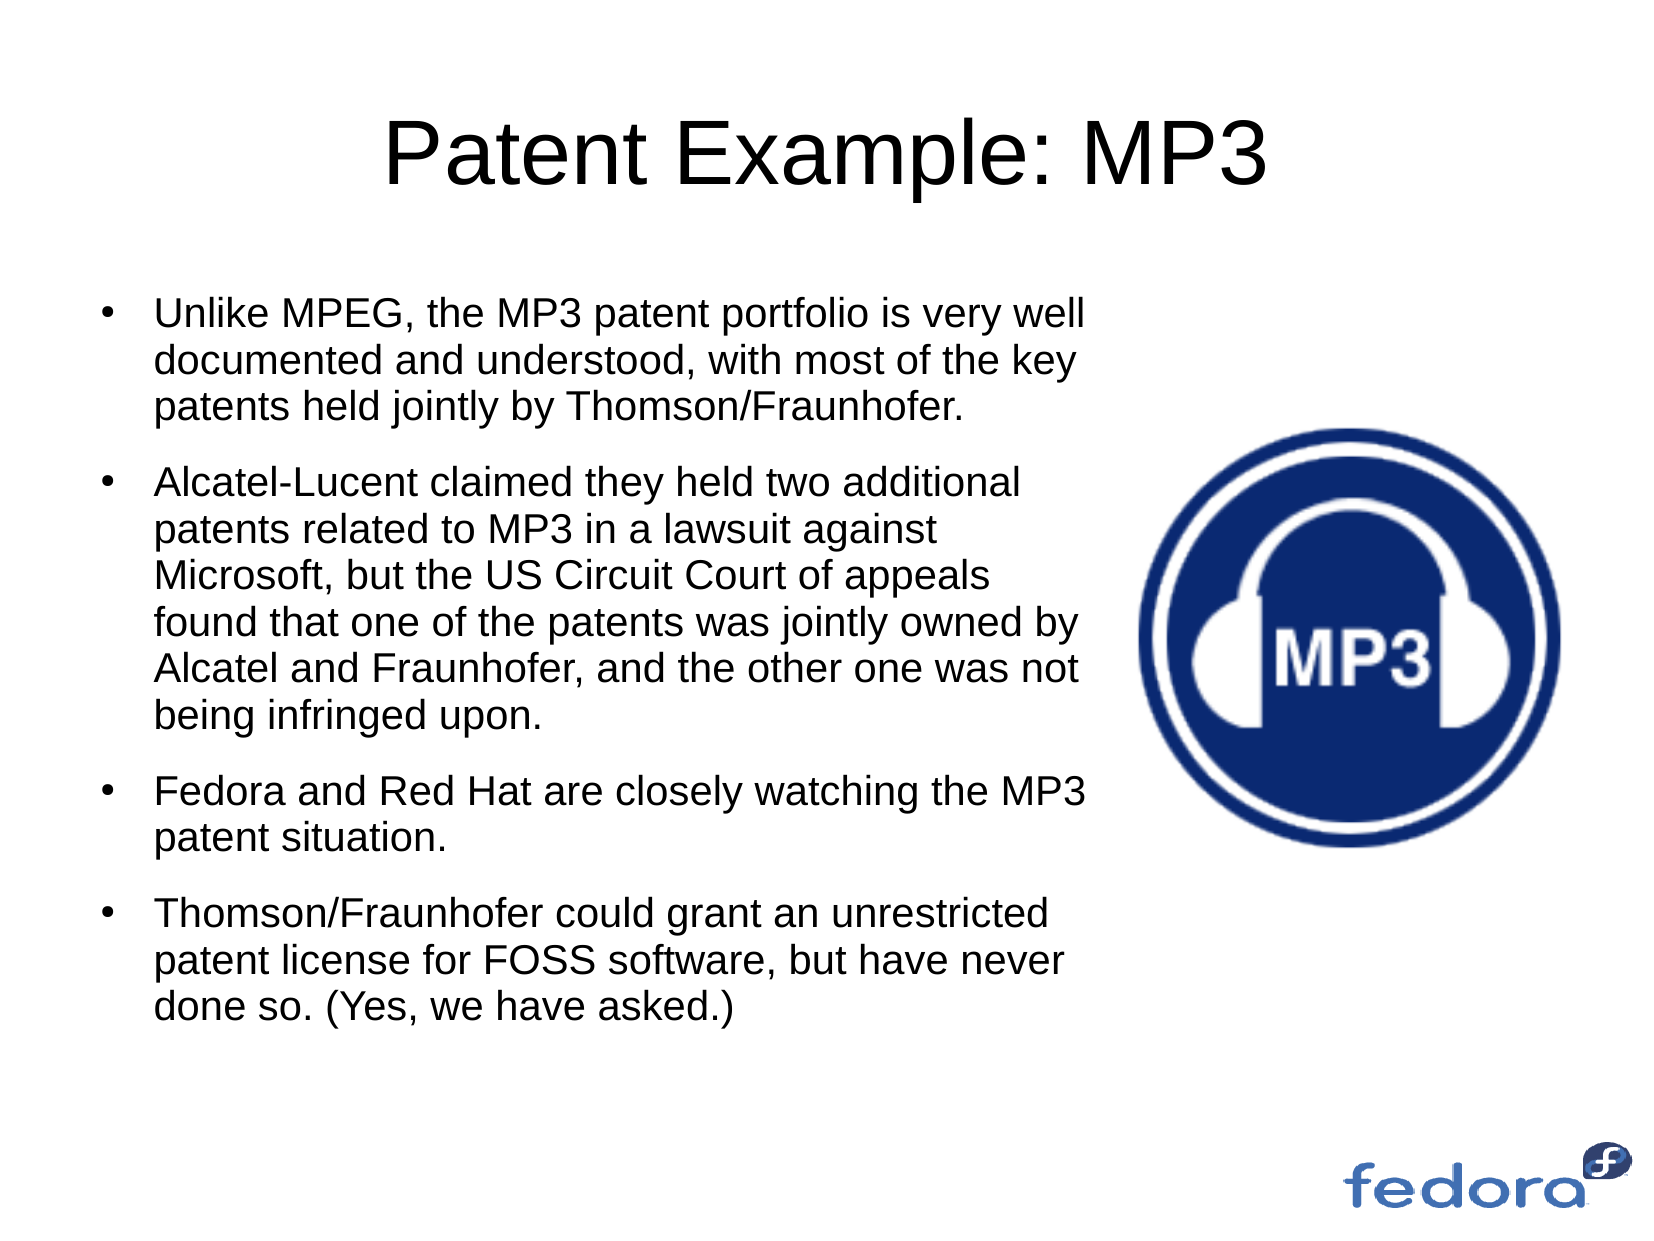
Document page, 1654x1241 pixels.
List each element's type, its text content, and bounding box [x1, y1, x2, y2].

picture [1332, 1124, 1651, 1227]
title Patent Example: MP3 [82, 49, 1571, 257]
list Unlike MPEG, the MP3 patent portfolio is very well documented and understood, with most of the key patents held jointly by Thomson/Fraunhofer. Alcatel-Lucent claimed they held two additional patents related to MP3 in a lawsuit against Microsoft, but the US Circuit Court of appeals found that one of the patents was jointly owned by Alcatel and Fraunhofer, and the other one was not being infringed upon. Fedora and Red Hat are closely watching the MP3 patent situation. Thomson/Fraunhofer could grant an unrestricted patent license for FOSS software, but have never done so. (Yes, we have asked.) [82, 290, 1088, 1109]
picture [1125, 412, 1576, 863]
